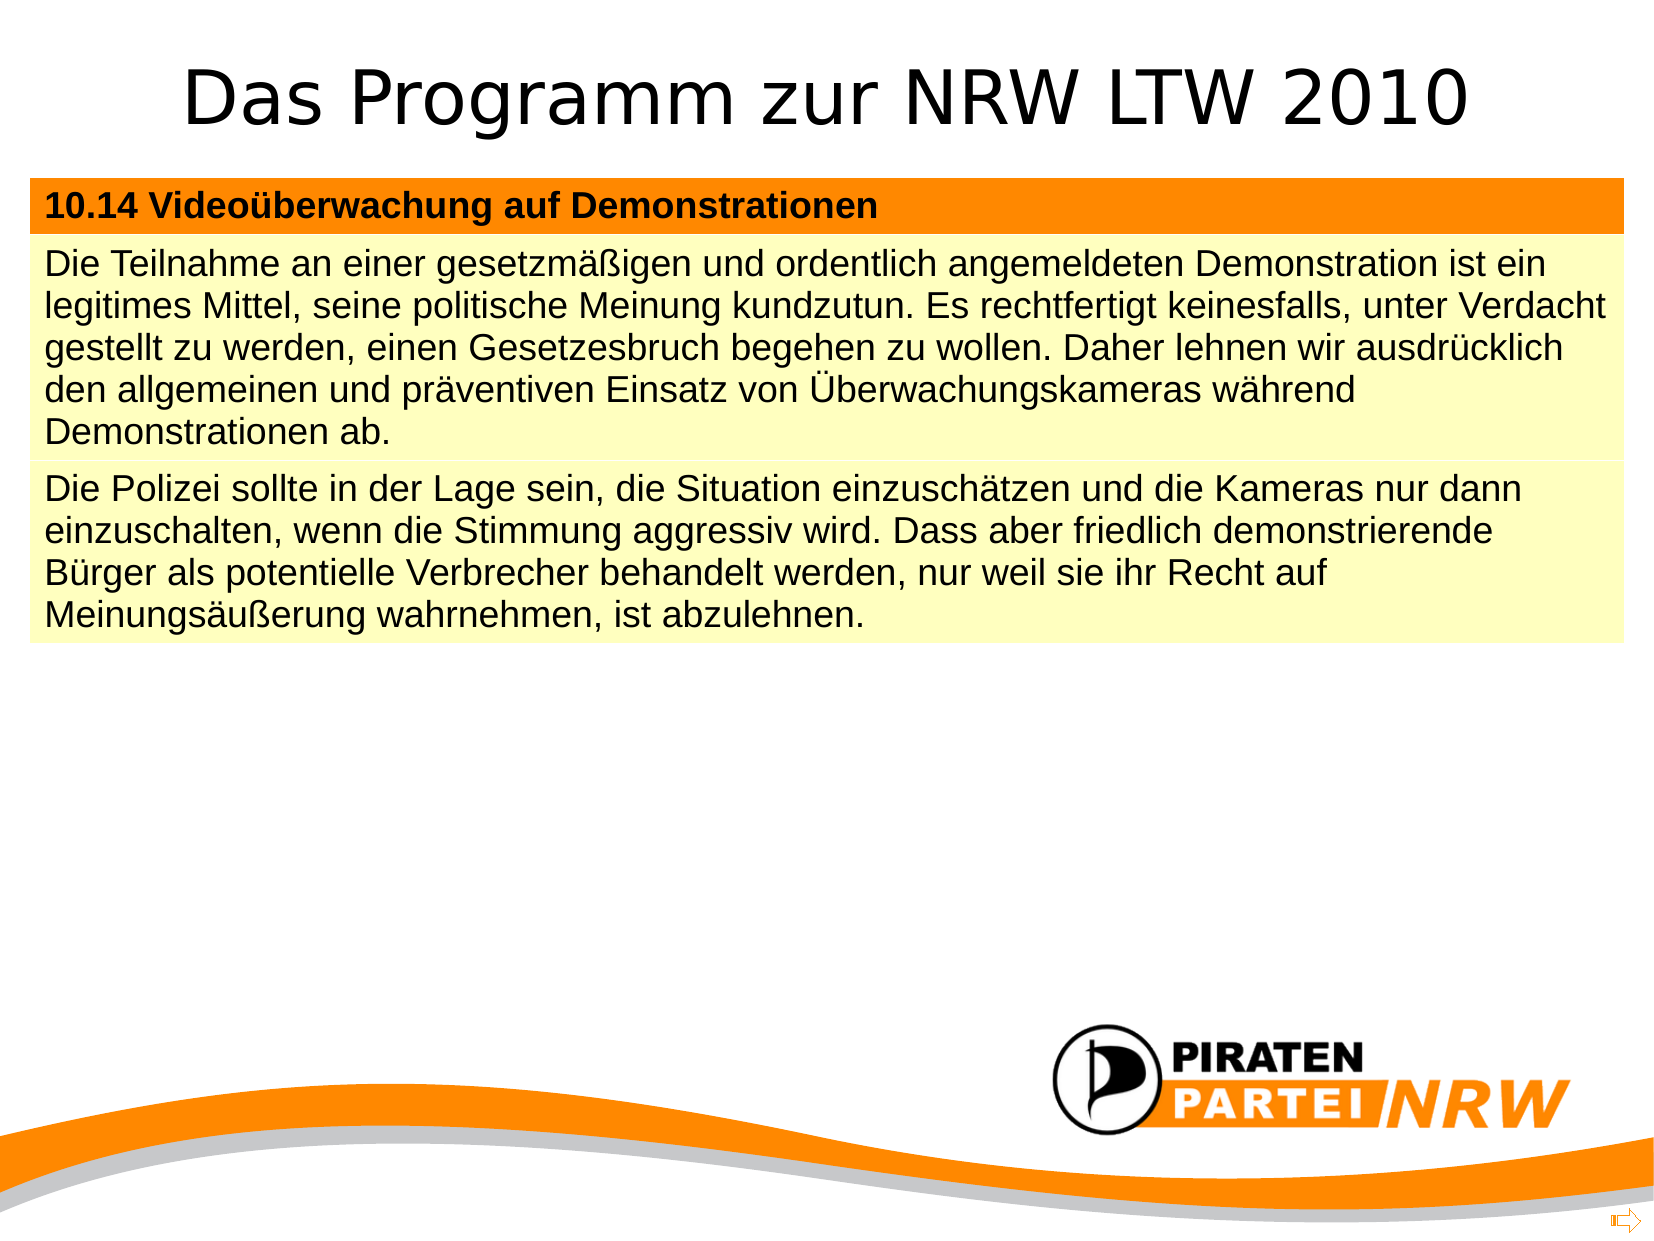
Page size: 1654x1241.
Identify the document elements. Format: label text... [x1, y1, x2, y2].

table_cell Die Polizei sollte in der Lage sein, die Situation einzuschätzen und die Kameras nur dann einzuschalten, wenn die Stimmung aggressiv wird. Dass aber friedlich demonstrierende Bürger als potentielle Verbrecher behandelt werden, nur weil sie ihr Recht auf Meinungsäußerung wahrnehmen, ist abzulehnen. [30, 461, 1624, 643]
picture [1045, 1021, 1579, 1140]
table_header 10.14 Videoüberwachung auf Demonstrationen [30, 178, 1624, 234]
title Das Programm zur NRW LTW 2010 [82, 54, 1571, 143]
table_cell Die Teilnahme an einer gesetzmäßigen und ordentlich angemeldeten Demonstration ist ein legitimes Mittel, seine politische Meinung kundzutun. Es rechtfertigt keinesfalls, unter Verdacht gestellt zu werden, einen Gesetzesbruch begehen zu wollen. Daher lehnen wir ausdrücklich den allgemeinen und präventiven Einsatz von Überwachungskameras während Demonstrationen ab. [30, 235, 1624, 460]
